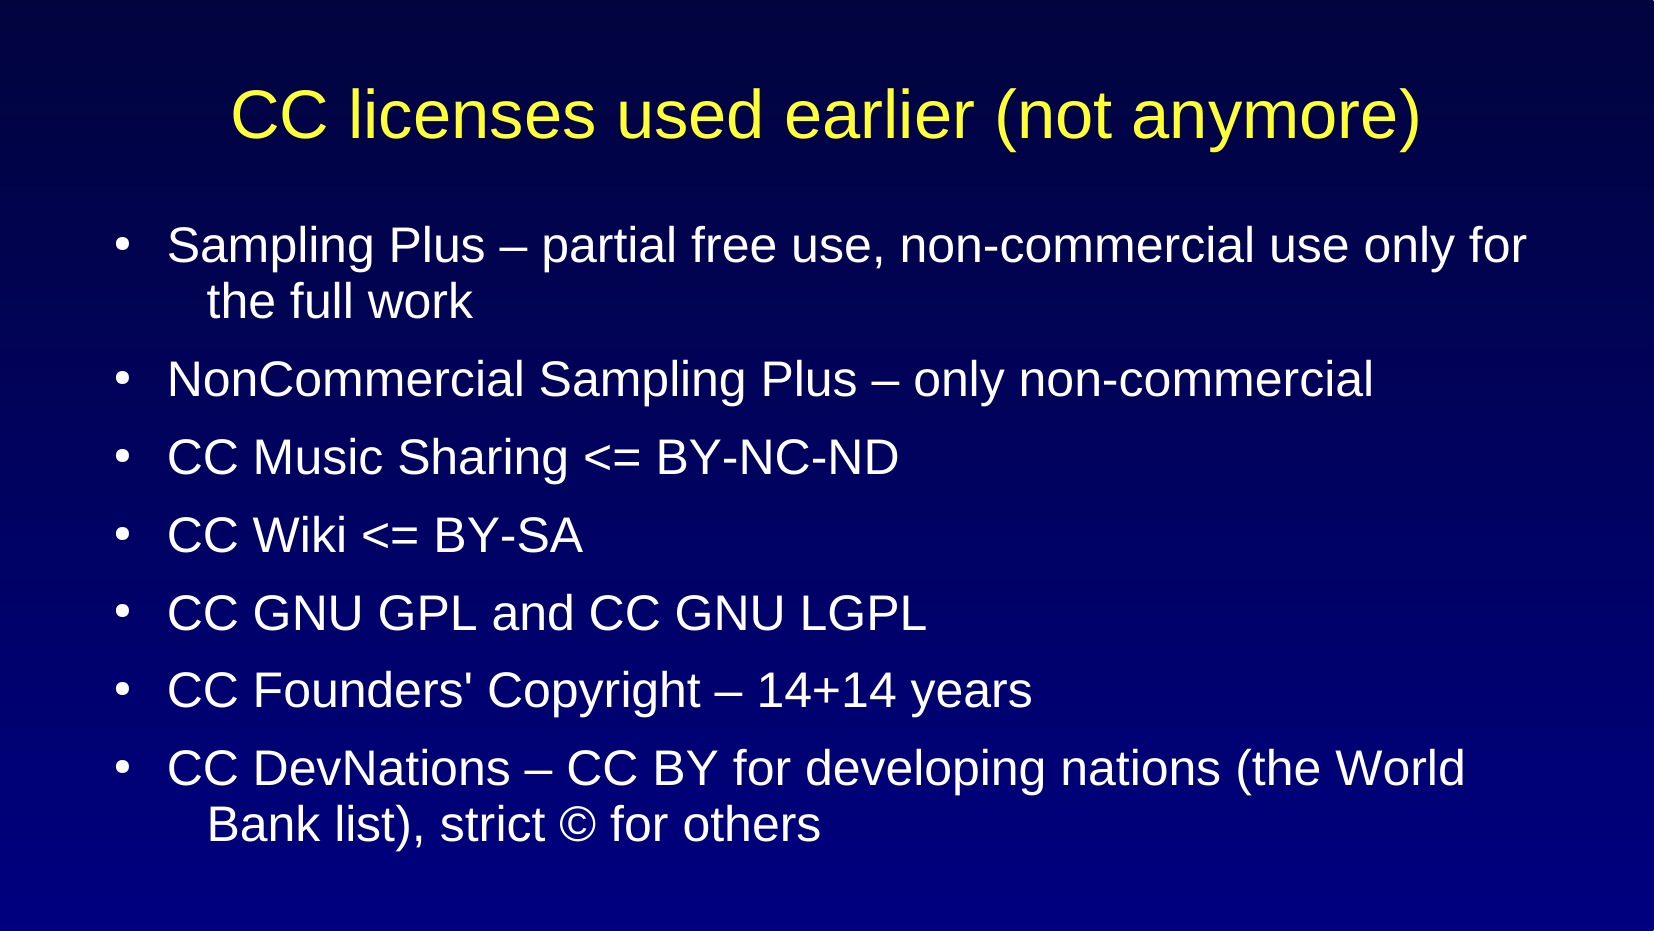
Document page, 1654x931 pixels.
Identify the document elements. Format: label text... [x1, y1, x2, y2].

list Sampling Plus – partial free use, non-commercial use only for the full work NonCommercial Sampling Plus – only non-commercial CC Music Sharing <= BY-NC-ND CC Wiki <= BY-SA CC GNU GPL and CC GNU LGPL CC Founders' Copyright – 14+14 years CC DevNations – CC BY for developing nations (the World Bank list), strict © for others [82, 217, 1571, 852]
title CC licenses used earlier (not anymore) [82, 37, 1571, 193]
